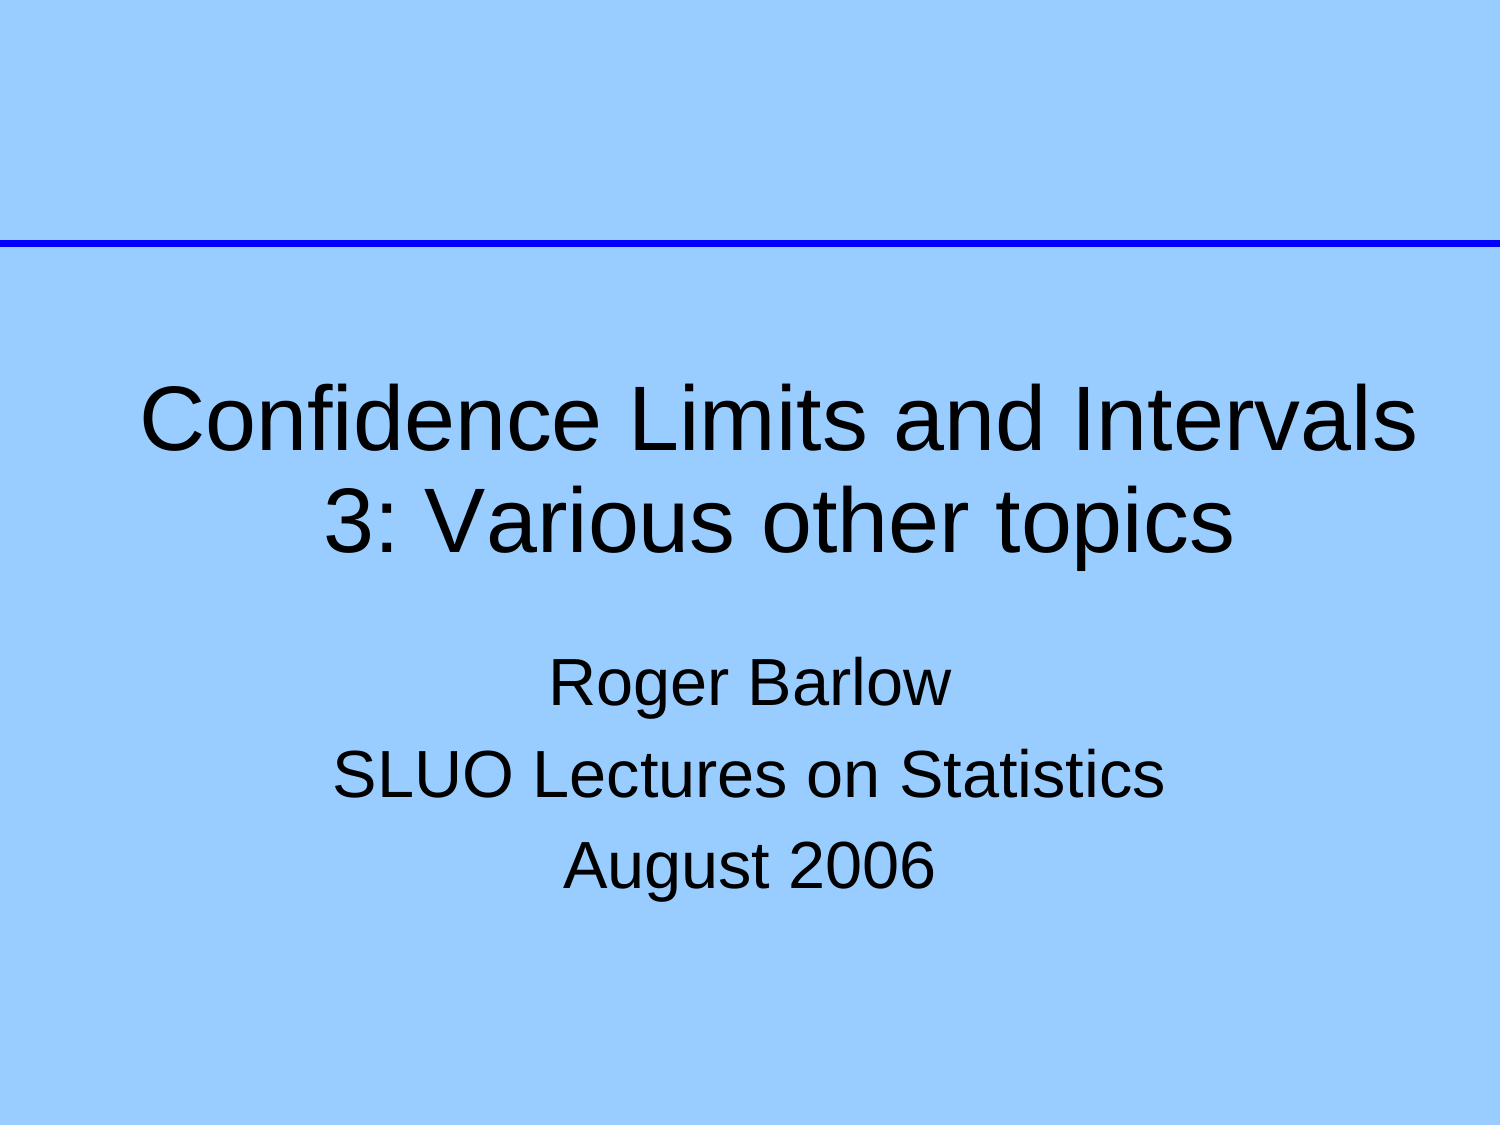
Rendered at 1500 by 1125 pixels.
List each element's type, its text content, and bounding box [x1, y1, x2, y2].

title Confidence Limits and Intervals 3: Various other topics [112, 349, 1447, 591]
subtitle Roger Barlow SLUO Lectures on Statistics August 2006 [225, 637, 1276, 926]
